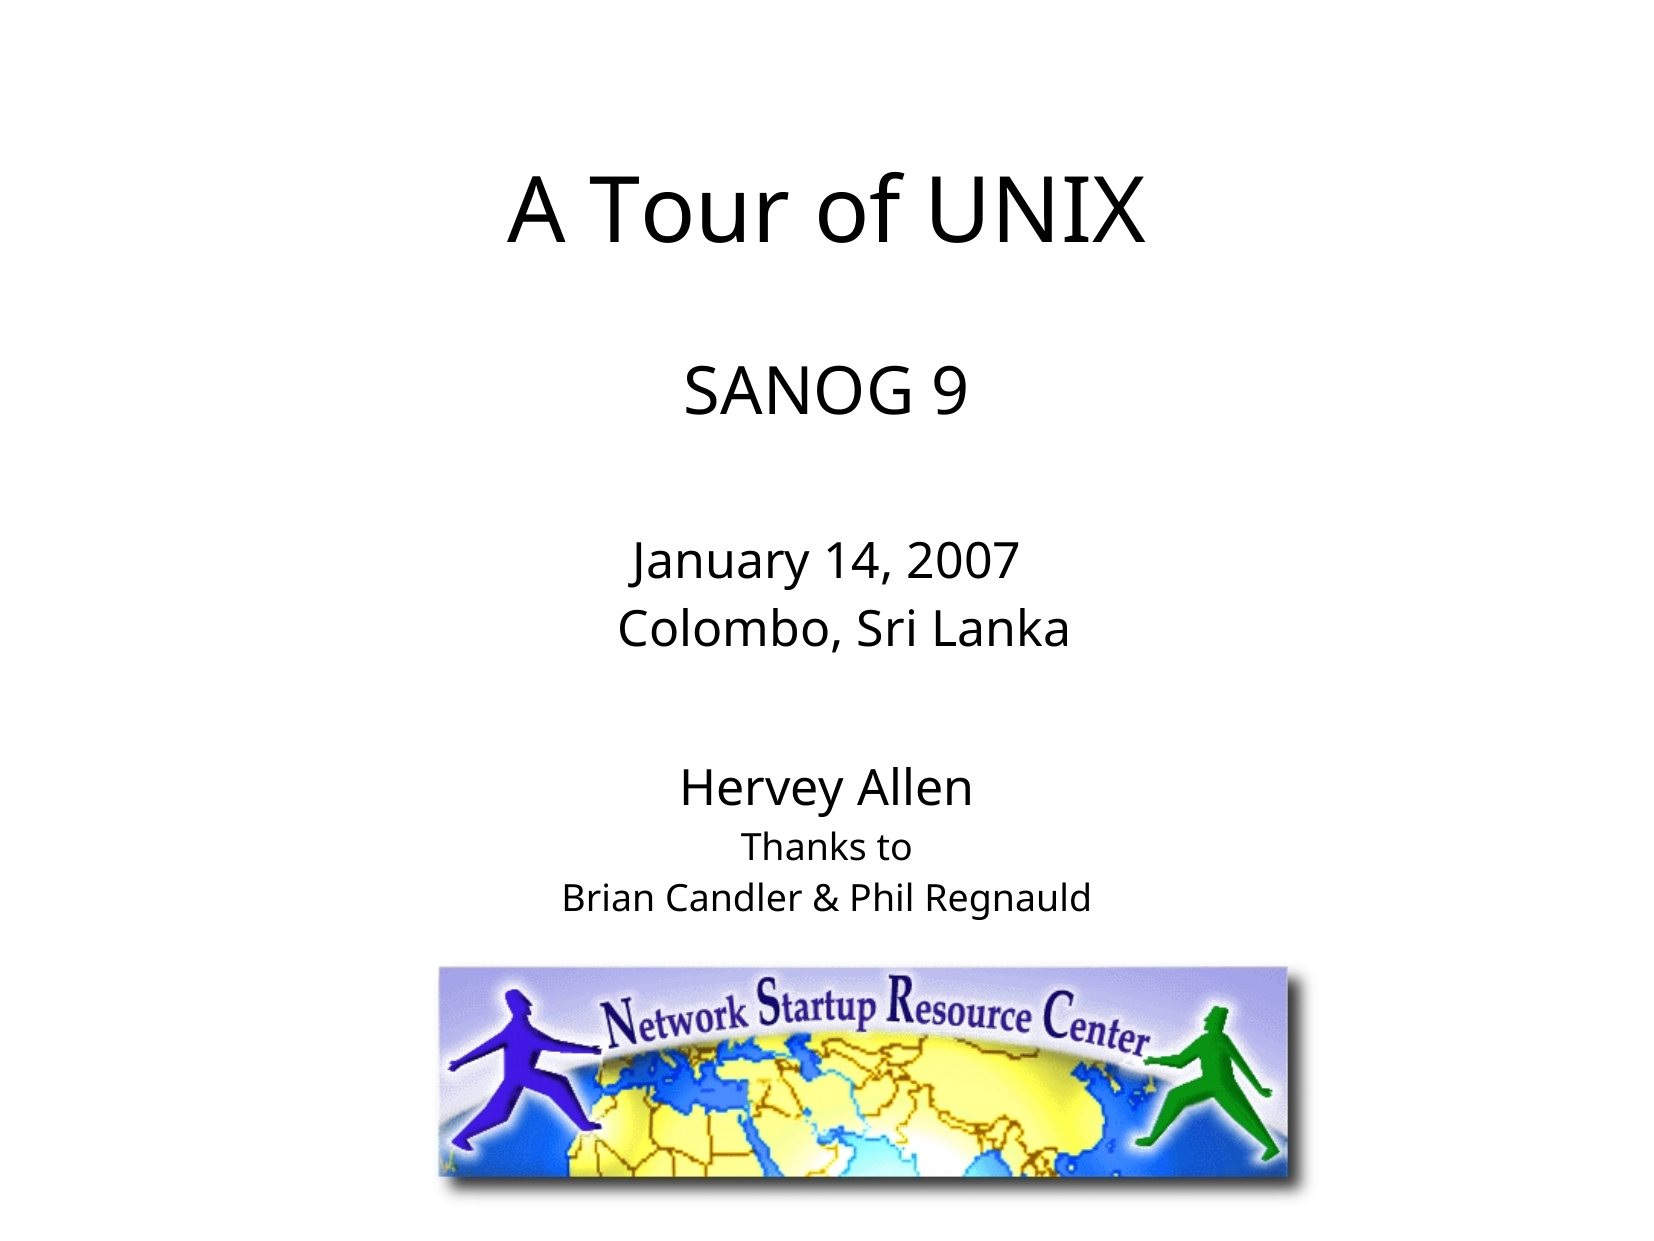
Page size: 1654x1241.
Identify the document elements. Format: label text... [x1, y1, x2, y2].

subtitle SANOG 9 January 14, 2007 Colombo, Sri Lanka Hervey Allen Thanks to Brian Candler & Phil Regnauld [103, 373, 1516, 1004]
title A Tour of UNIX [121, 101, 1533, 312]
picture [428, 956, 1323, 1212]
